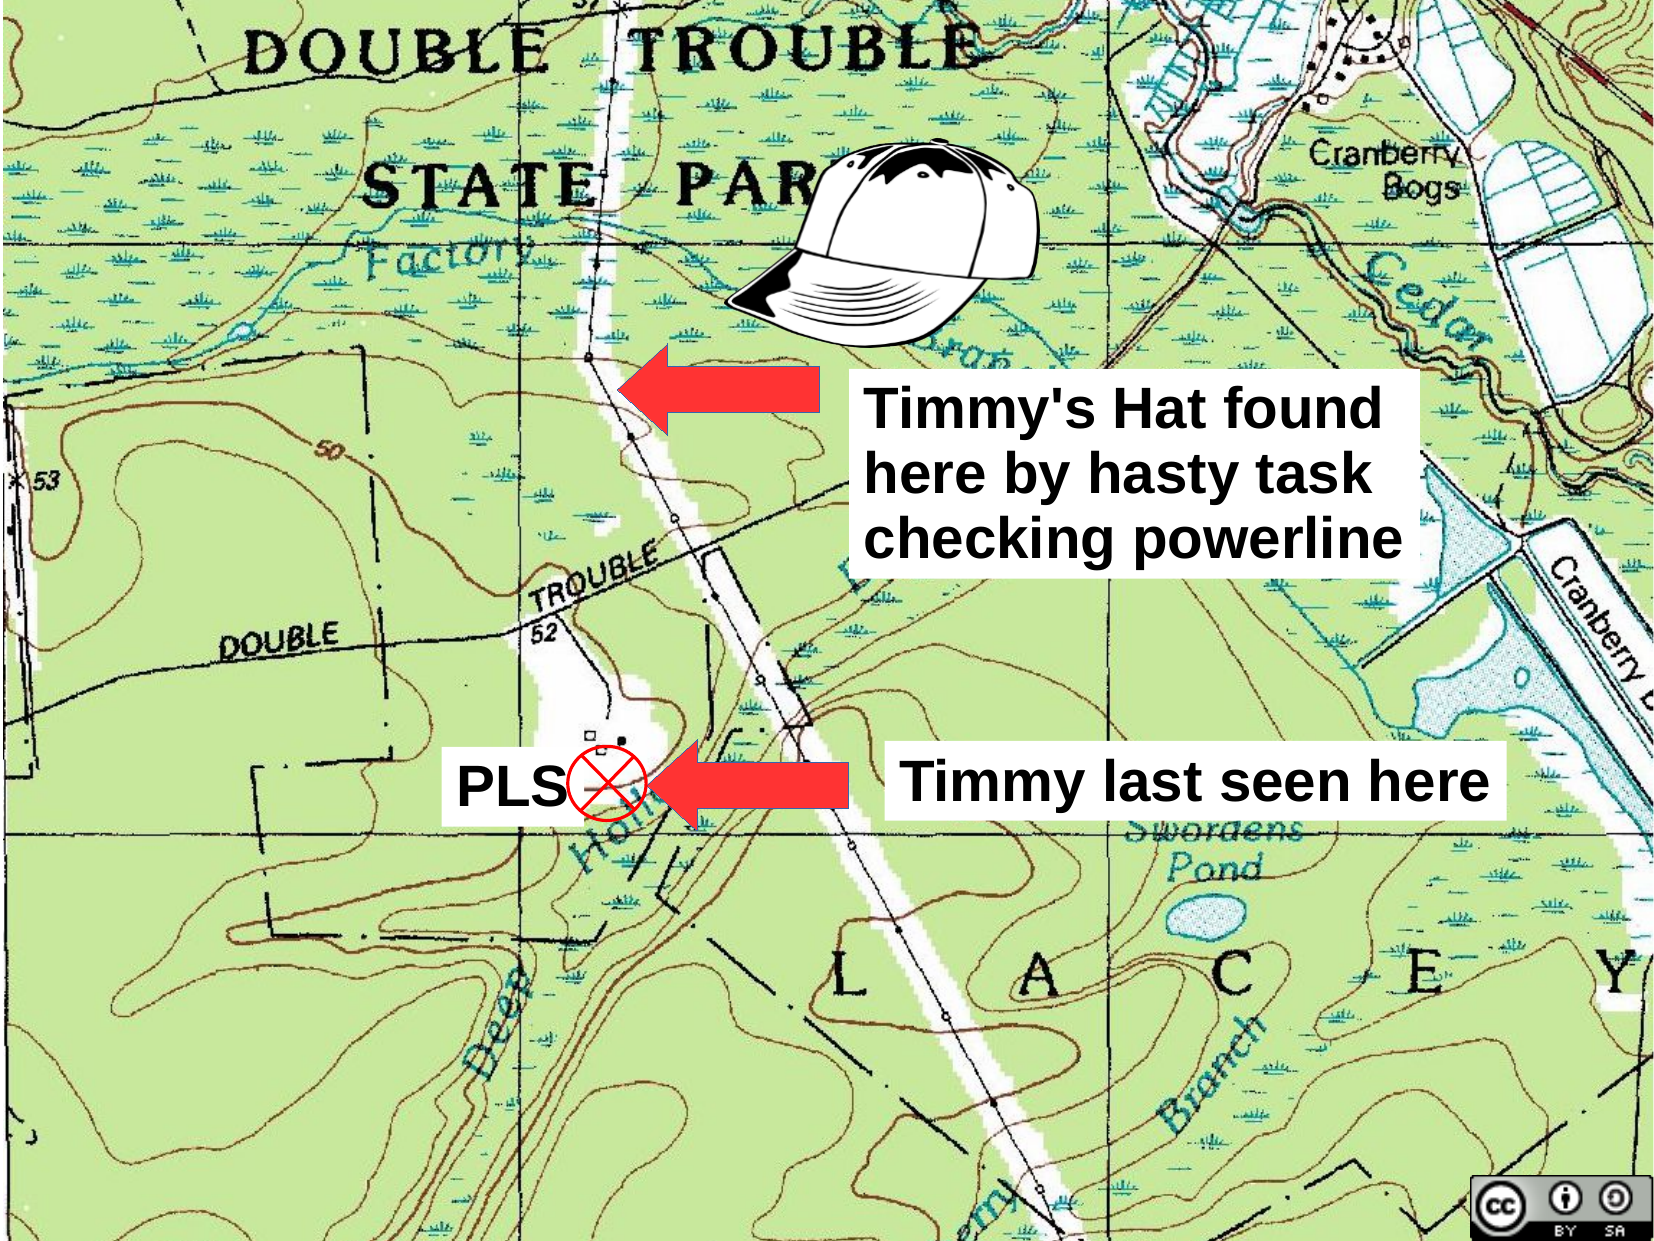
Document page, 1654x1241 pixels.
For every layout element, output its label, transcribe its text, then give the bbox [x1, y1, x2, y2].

picture [3, 0, 1654, 1241]
text_box PLS [441, 746, 585, 827]
text_box [617, 343, 820, 436]
text_box Timmy last seen here [884, 740, 1507, 821]
text_box Timmy's Hat found here by hasty task checking powerline [849, 368, 1420, 579]
text_box [649, 739, 849, 831]
